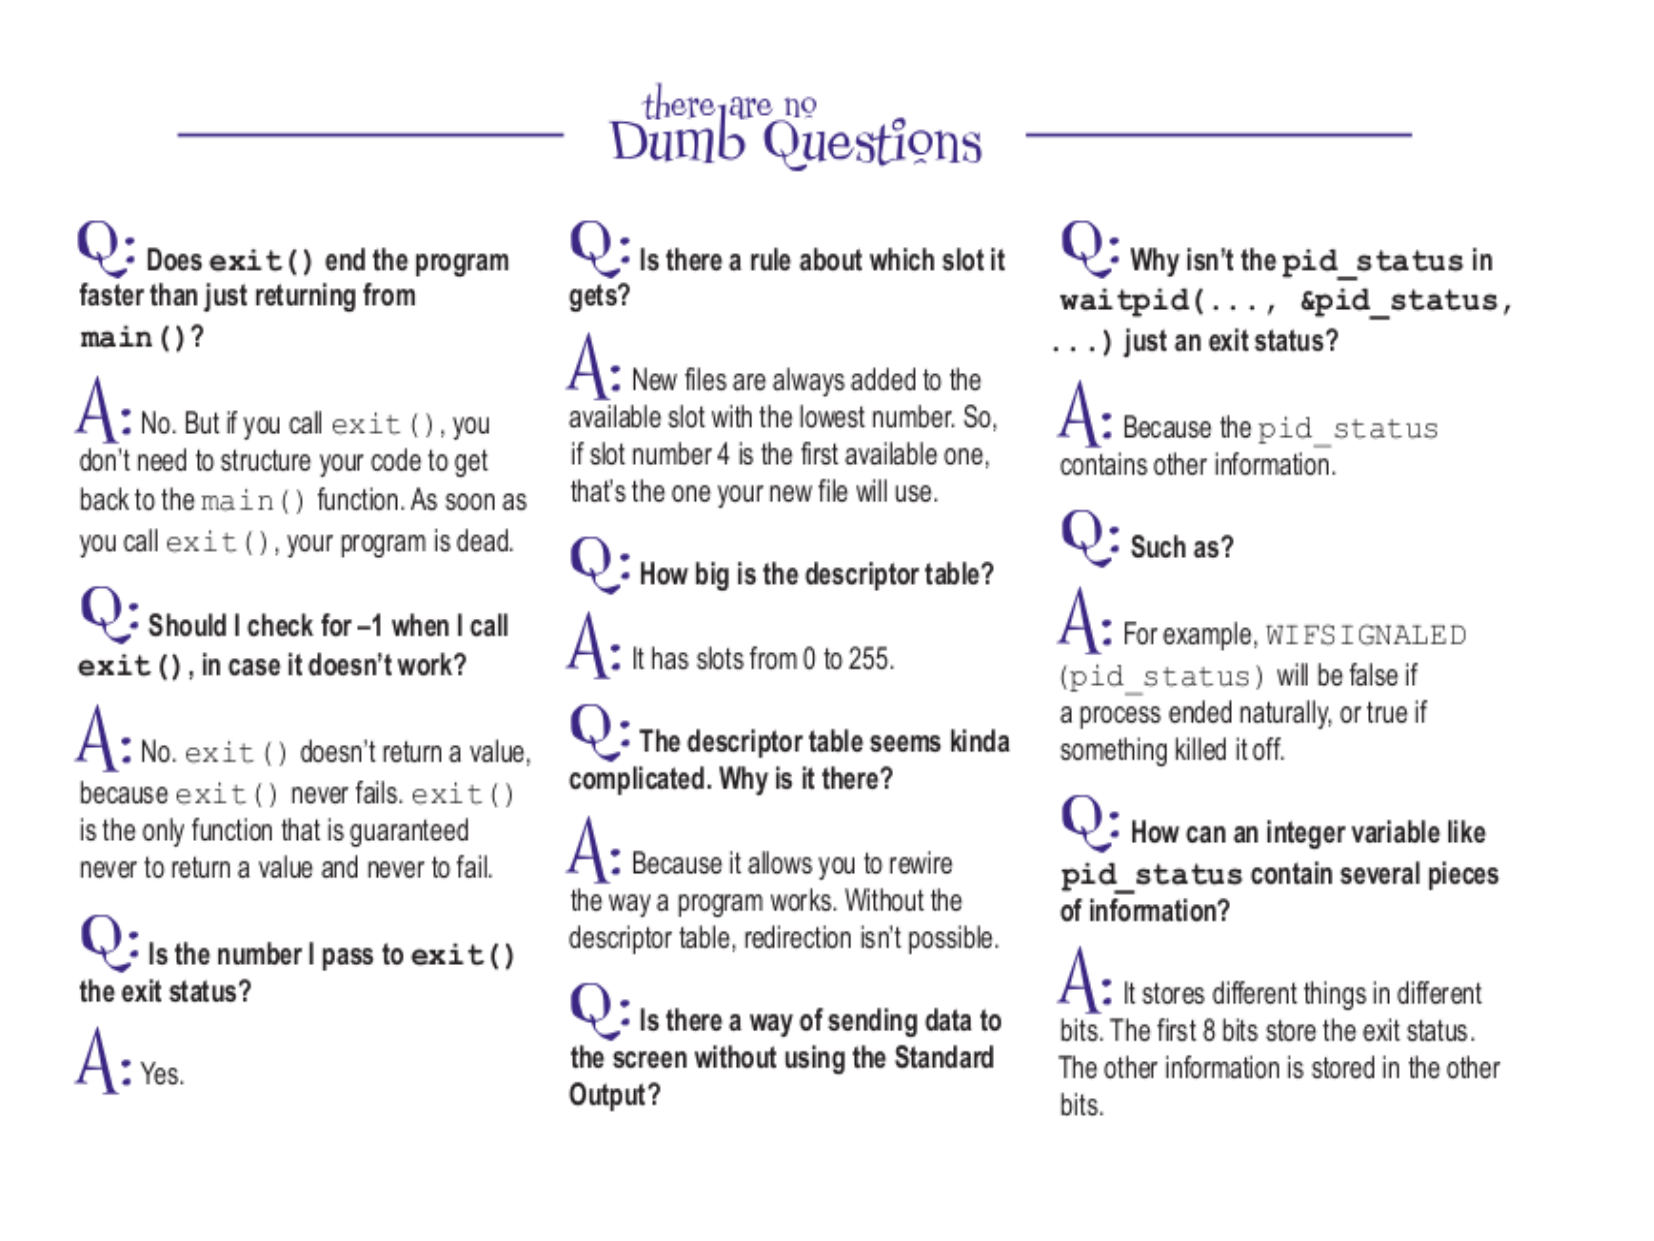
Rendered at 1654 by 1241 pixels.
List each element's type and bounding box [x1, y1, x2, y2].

picture [59, 58, 1607, 1123]
